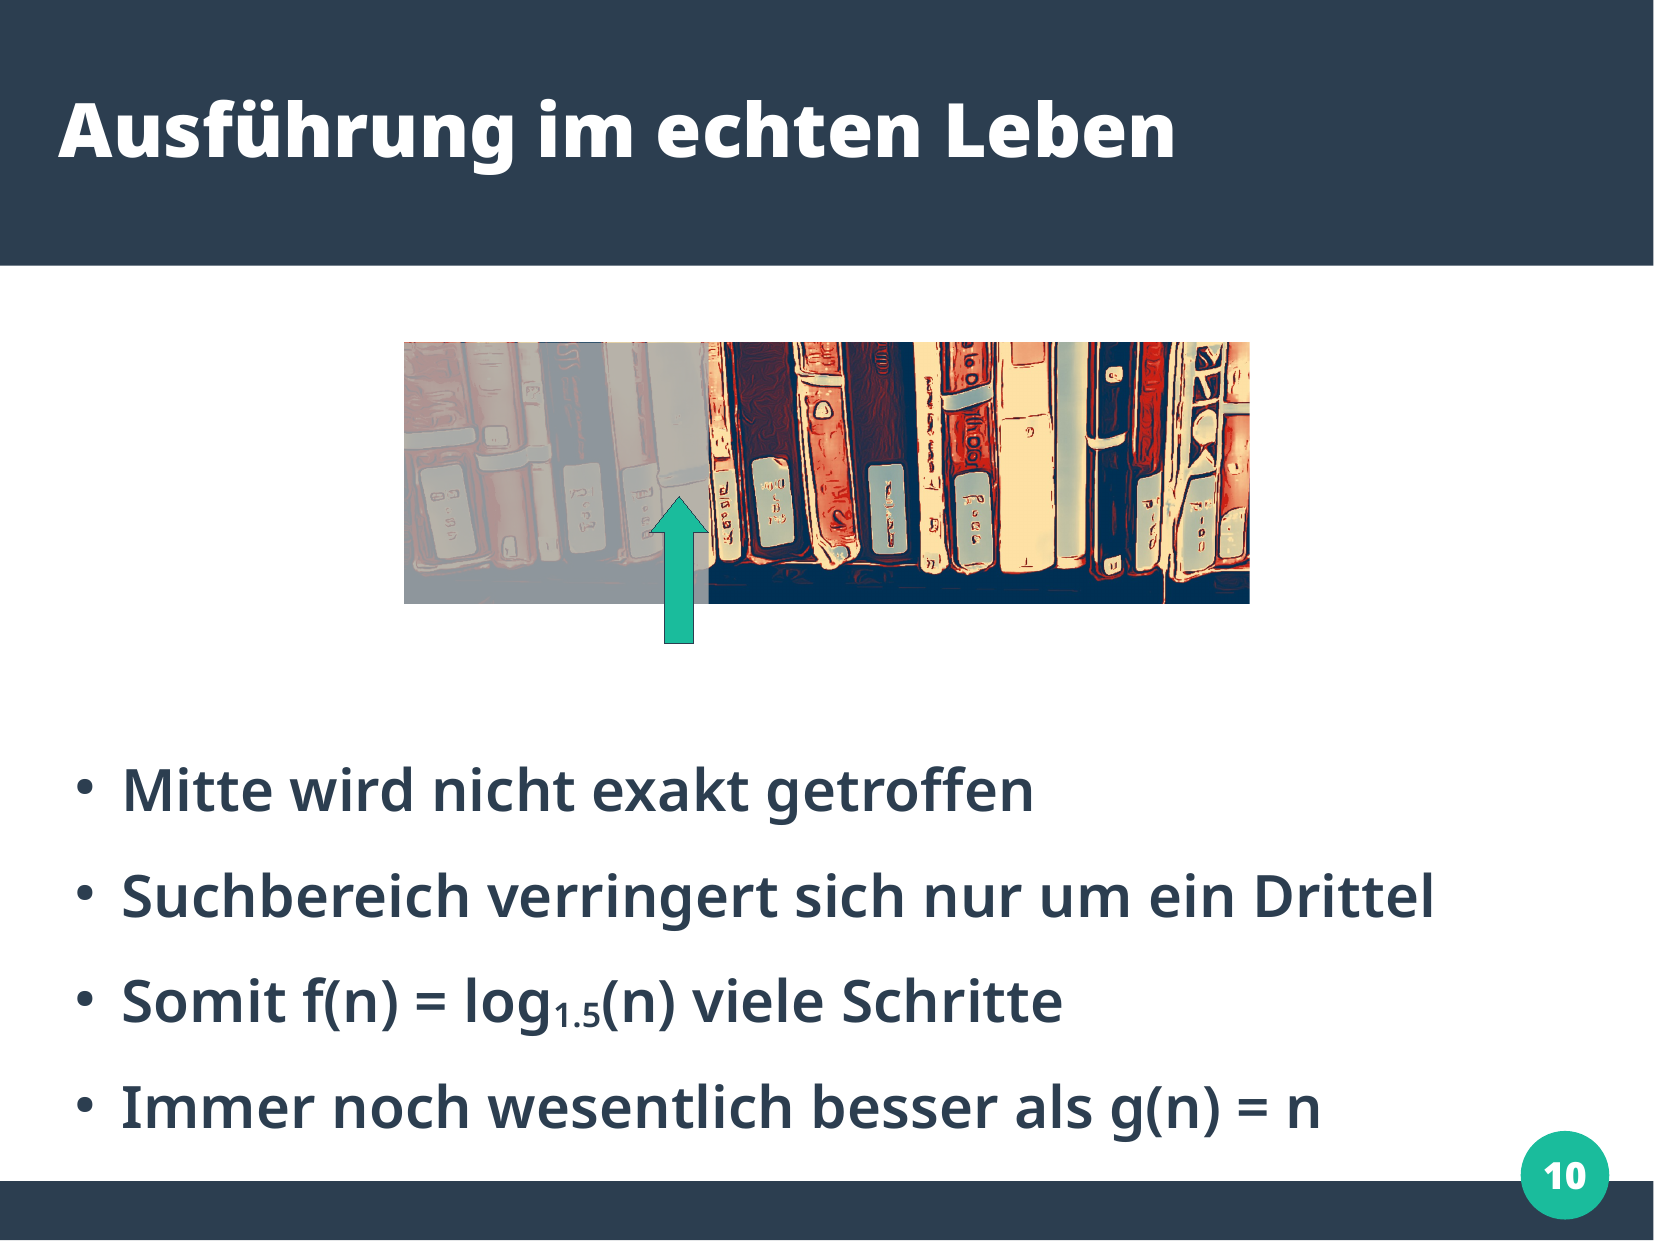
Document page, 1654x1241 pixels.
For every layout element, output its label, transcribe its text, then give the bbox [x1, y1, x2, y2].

title Ausführung im echten Leben [59, 49, 1595, 207]
list Mitte wird nicht exakt getroffen Suchbereich verringert sich nur um ein Drittel Somit f(n) = log1.5(n) viele Schritte Immer noch wesentlich besser als g(n) = n [59, 324, 1595, 1152]
text_box [404, 342, 709, 644]
picture [709, 342, 1250, 604]
